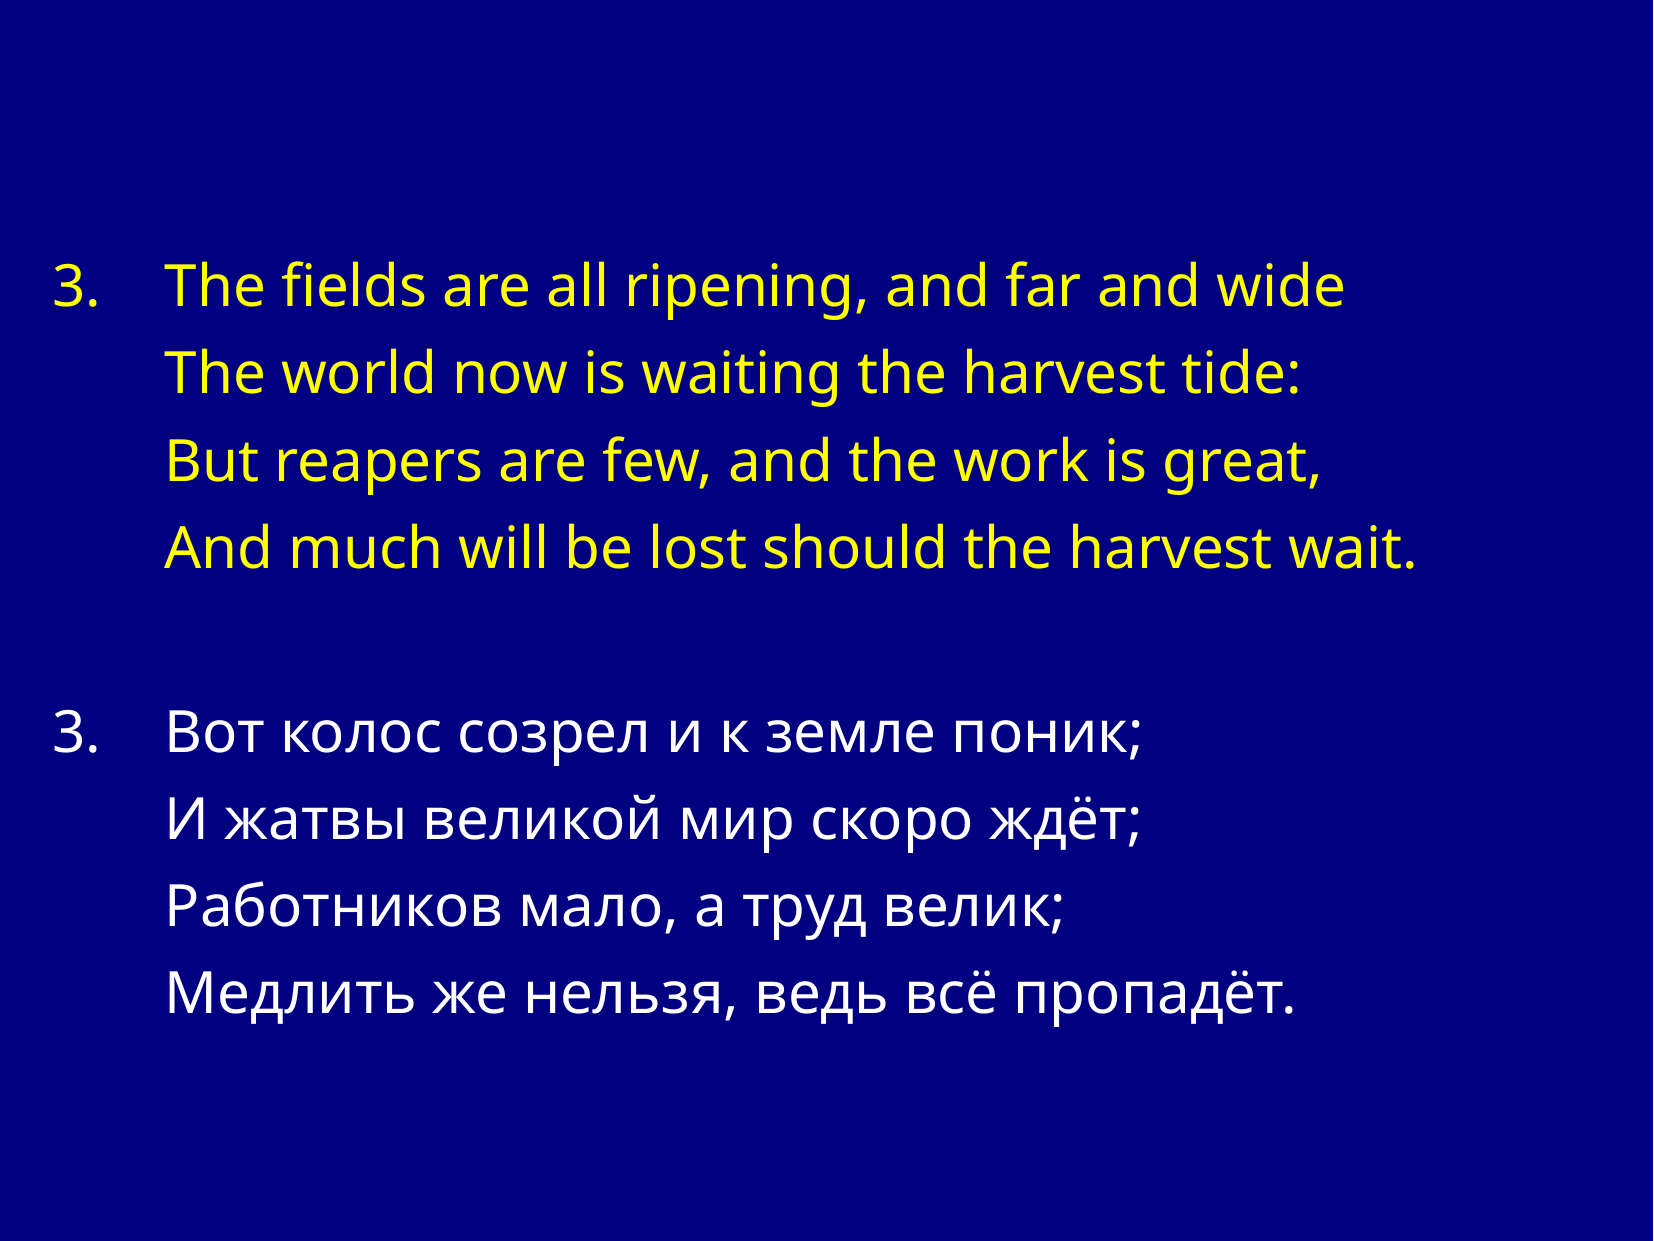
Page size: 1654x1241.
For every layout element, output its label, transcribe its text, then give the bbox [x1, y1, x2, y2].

text_box 3. The fields are all ripening, and far and wide The world now is waiting the harvest tide: But reapers are few, and the work is great, And much will be lost should the harvest wait. [37, 150, 1653, 638]
text_box 3. Вот колос созрел и к земле поник; И жатвы великой мир скоро ждёт; Работников мало, а труд велик; Медлить же нельзя, ведь всё пропадёт. [37, 675, 1576, 1163]
